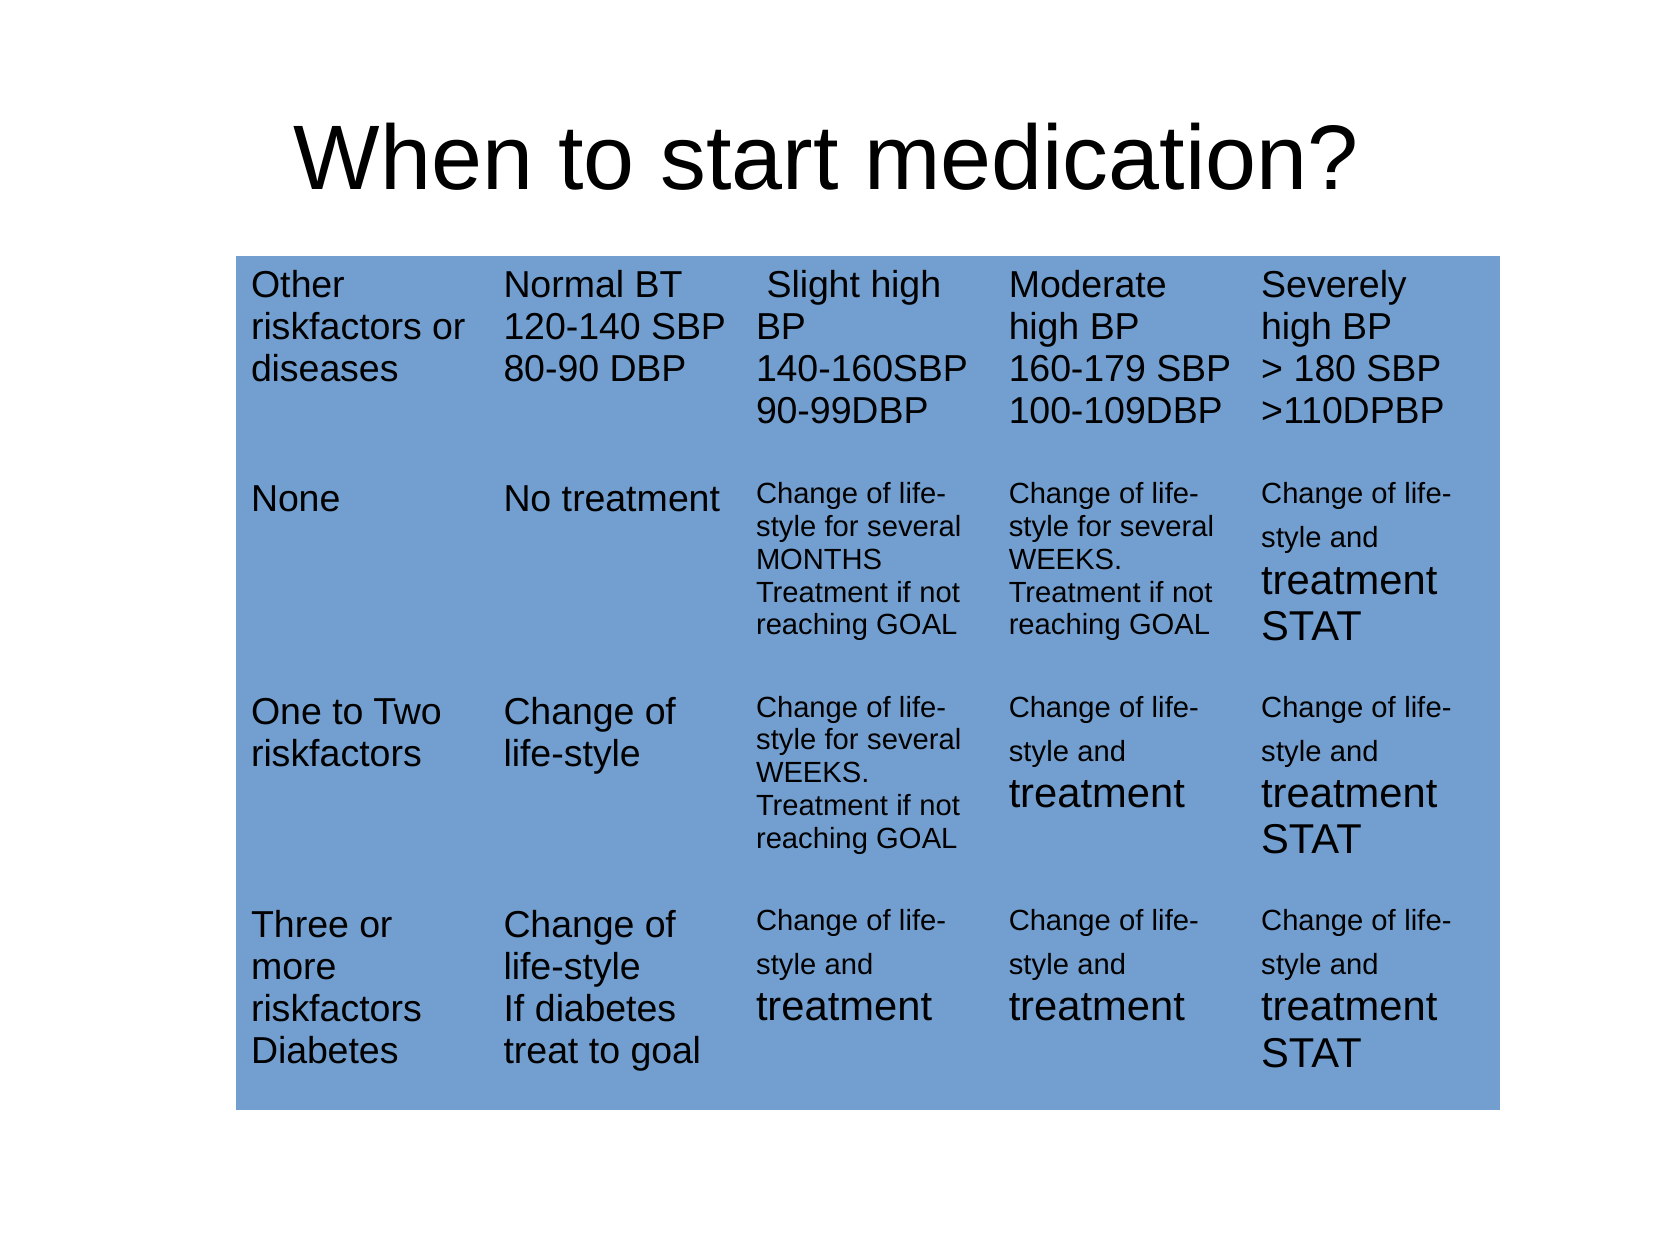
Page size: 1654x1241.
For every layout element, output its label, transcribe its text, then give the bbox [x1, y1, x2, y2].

table_cell Change of life-style and treatment STAT [1247, 470, 1500, 683]
table_cell Change of life-style and treatment STAT [1247, 683, 1500, 896]
table_cell Three or more riskfactors Diabetes [236, 896, 489, 1110]
table_cell One to Two riskfactors [236, 683, 489, 896]
table_cell Change of life-style and treatment STAT [1247, 896, 1500, 1110]
table_cell Change of life-style [489, 683, 741, 896]
table_cell Change of life-style If diabetes treat to goal [489, 896, 741, 1110]
table_cell Change of life-style for several WEEKS. Treatment if not reaching GOAL [994, 470, 1247, 683]
table_header Severely high BP > 180 SBP >110DPBP [1247, 256, 1500, 470]
table_cell No treatment [489, 470, 741, 683]
table_header Other riskfactors or diseases [236, 256, 489, 470]
title When to start medication? [82, 49, 1571, 257]
table_cell None [236, 470, 489, 683]
table_header Normal BT 120-140 SBP 80-90 DBP [489, 256, 741, 470]
table_header Moderate high BP 160-179 SBP 100-109DBP [994, 256, 1247, 470]
table_header Slight high BP 140-160SBP 90-99DBP [741, 256, 994, 470]
table_cell Change of life-style for several MONTHS Treatment if not reaching GOAL [741, 470, 994, 683]
table_cell Change of life-style and treatment [994, 683, 1247, 896]
table_cell Change of life-style and treatment [741, 896, 994, 1110]
table_cell Change of life-style and treatment [994, 896, 1247, 1110]
table_cell Change of life-style for several WEEKS. Treatment if not reaching GOAL [741, 683, 994, 896]
